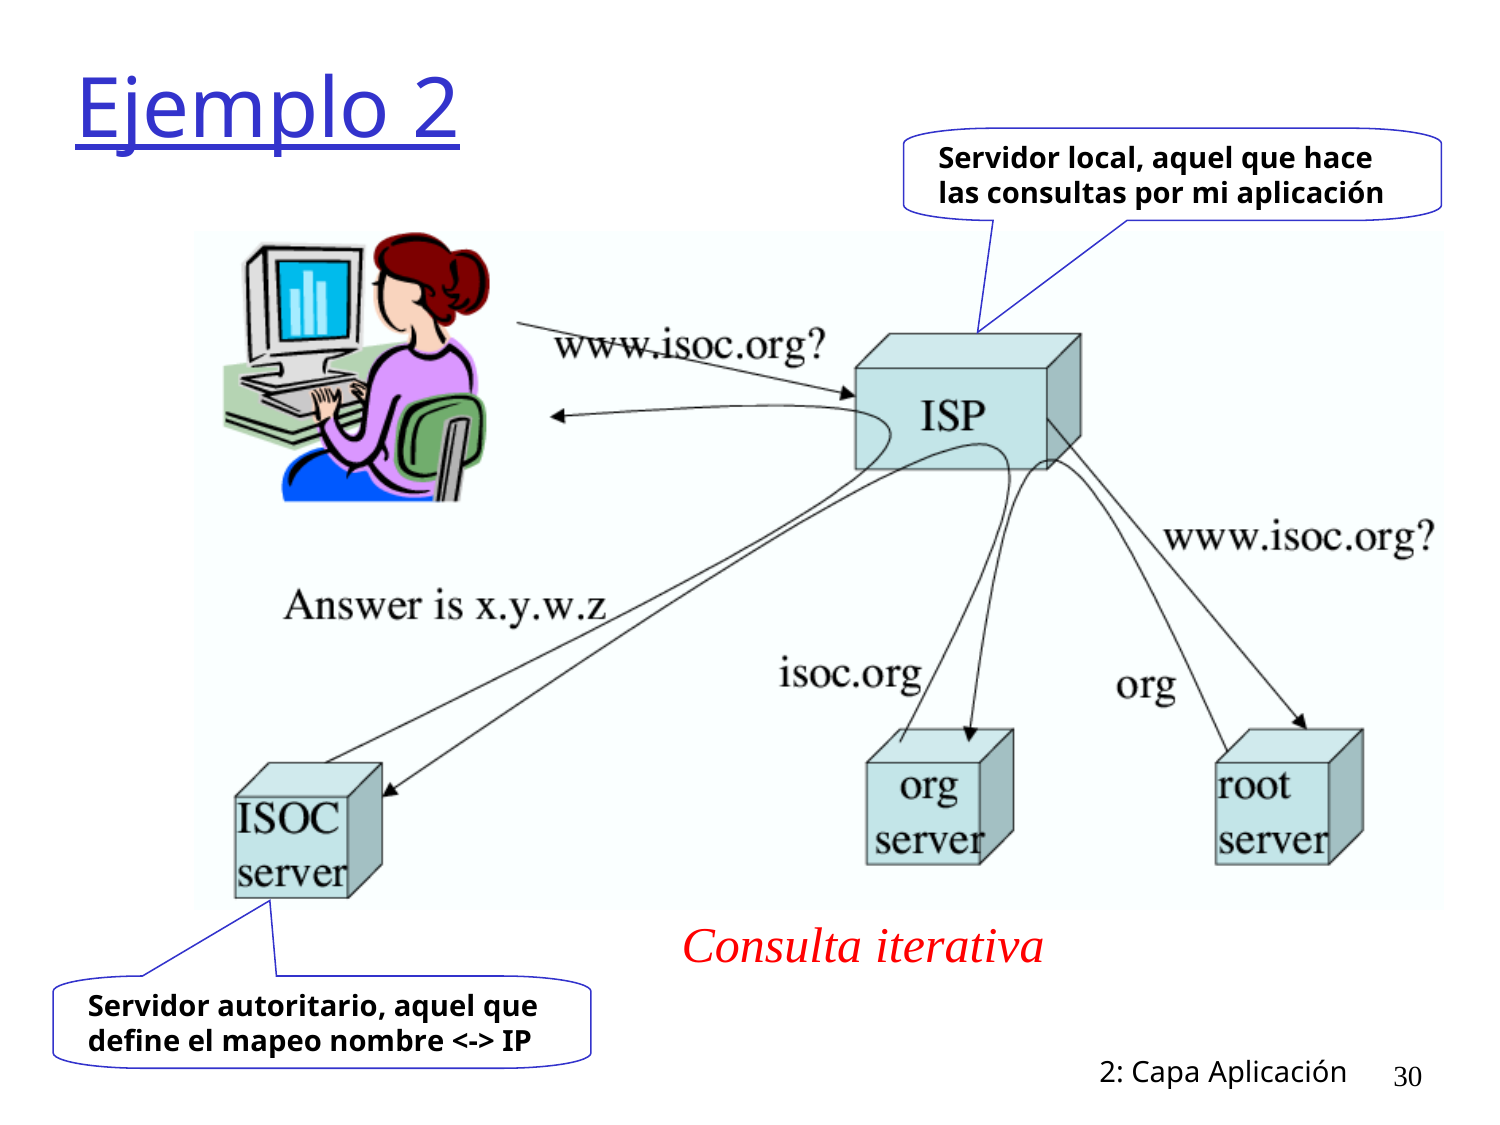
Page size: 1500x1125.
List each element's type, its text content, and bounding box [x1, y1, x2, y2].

picture [194, 231, 1444, 910]
text_box Servidor autoritario, aquel que define el mapeo nombre <-> IP [53, 900, 591, 1069]
title Ejemplo 2 [75, 23, 1426, 188]
text_box Servidor local, aquel que hace las consultas por mi aplicación [903, 134, 1442, 333]
text_box Consulta iterativa [666, 904, 1060, 981]
